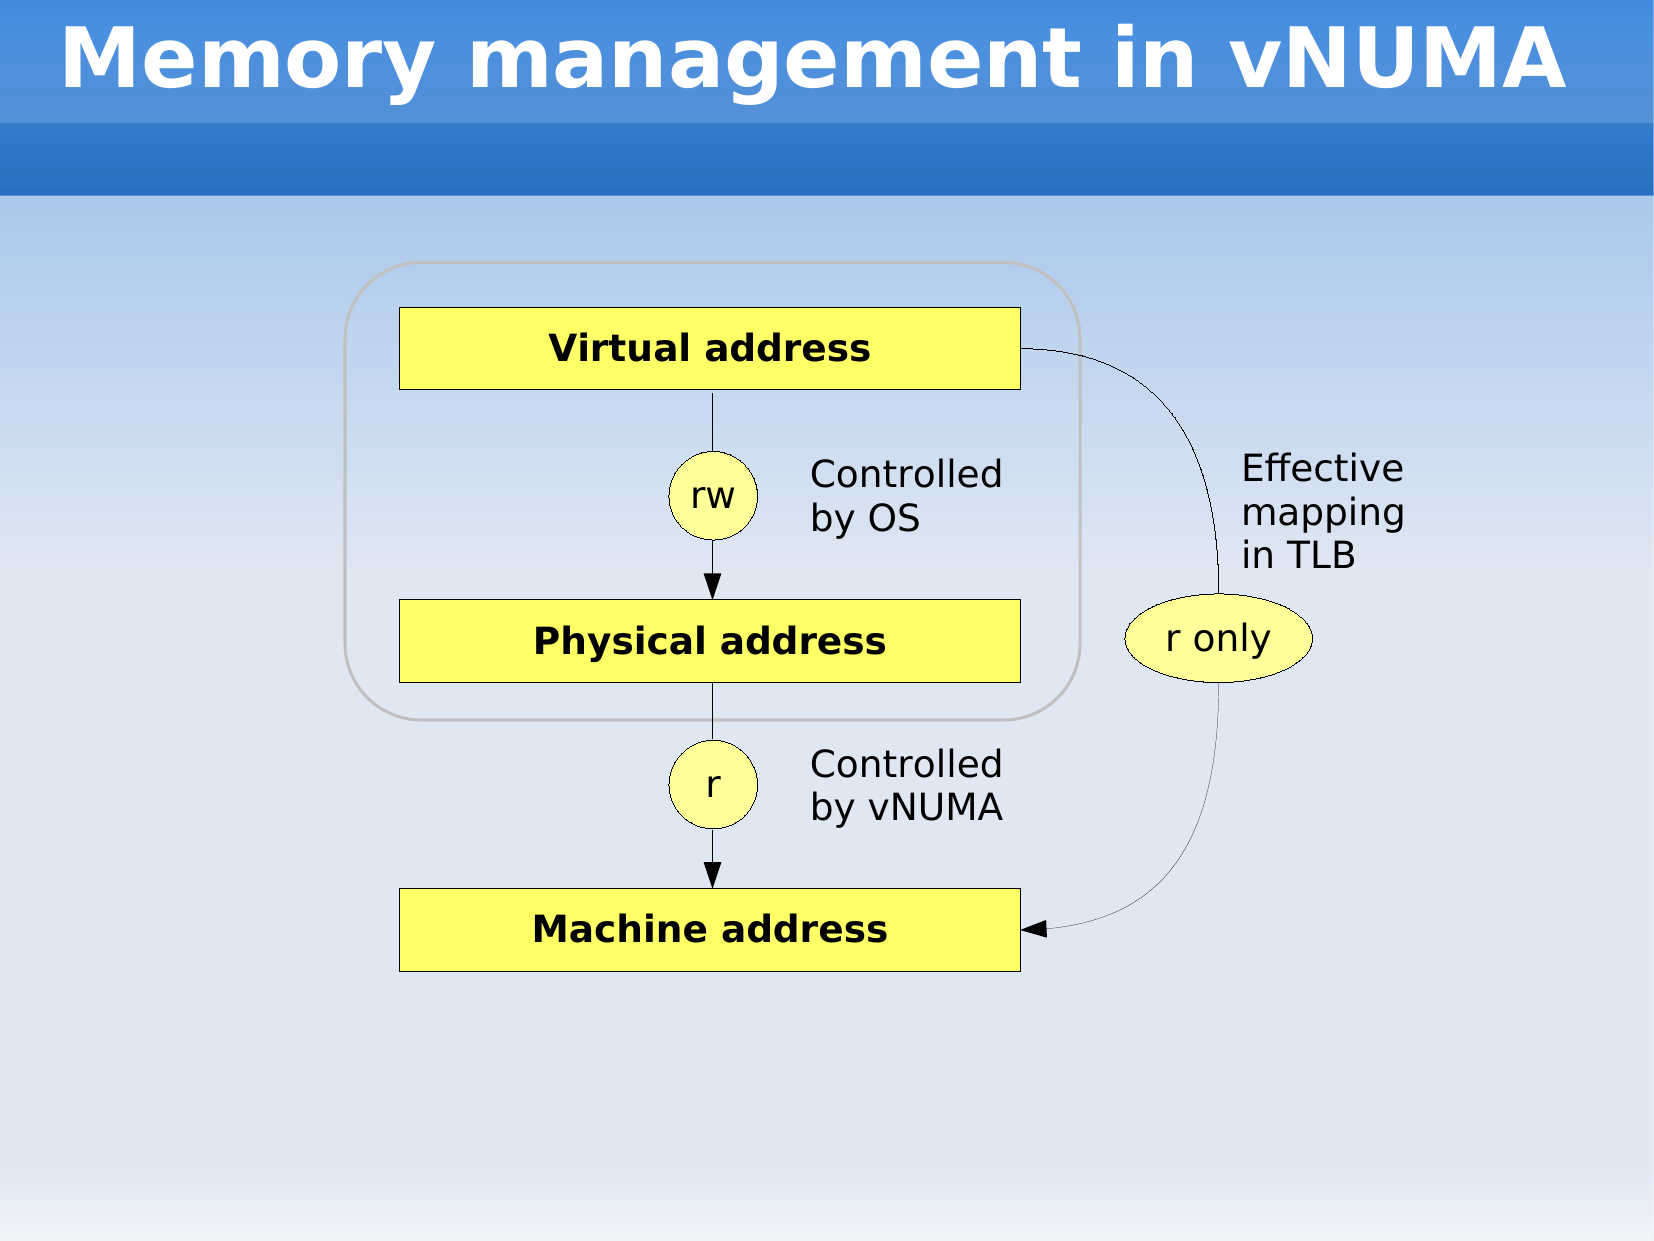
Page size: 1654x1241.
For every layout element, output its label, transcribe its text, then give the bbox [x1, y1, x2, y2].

text_box Controlled by vNUMA [795, 735, 1015, 837]
text_box Physical address [399, 599, 1021, 683]
picture [0, 0, 1654, 1241]
text_box Controlled by OS [795, 445, 1015, 548]
text_box r only [1124, 593, 1313, 683]
text_box rw [668, 451, 758, 541]
text_box Machine address [399, 888, 1021, 972]
text_box Effective mapping in TLB [1226, 439, 1418, 586]
text_box r [668, 740, 758, 829]
text_box Virtual address [399, 307, 1021, 390]
title Memory management in vNUMA [59, 7, 1595, 111]
